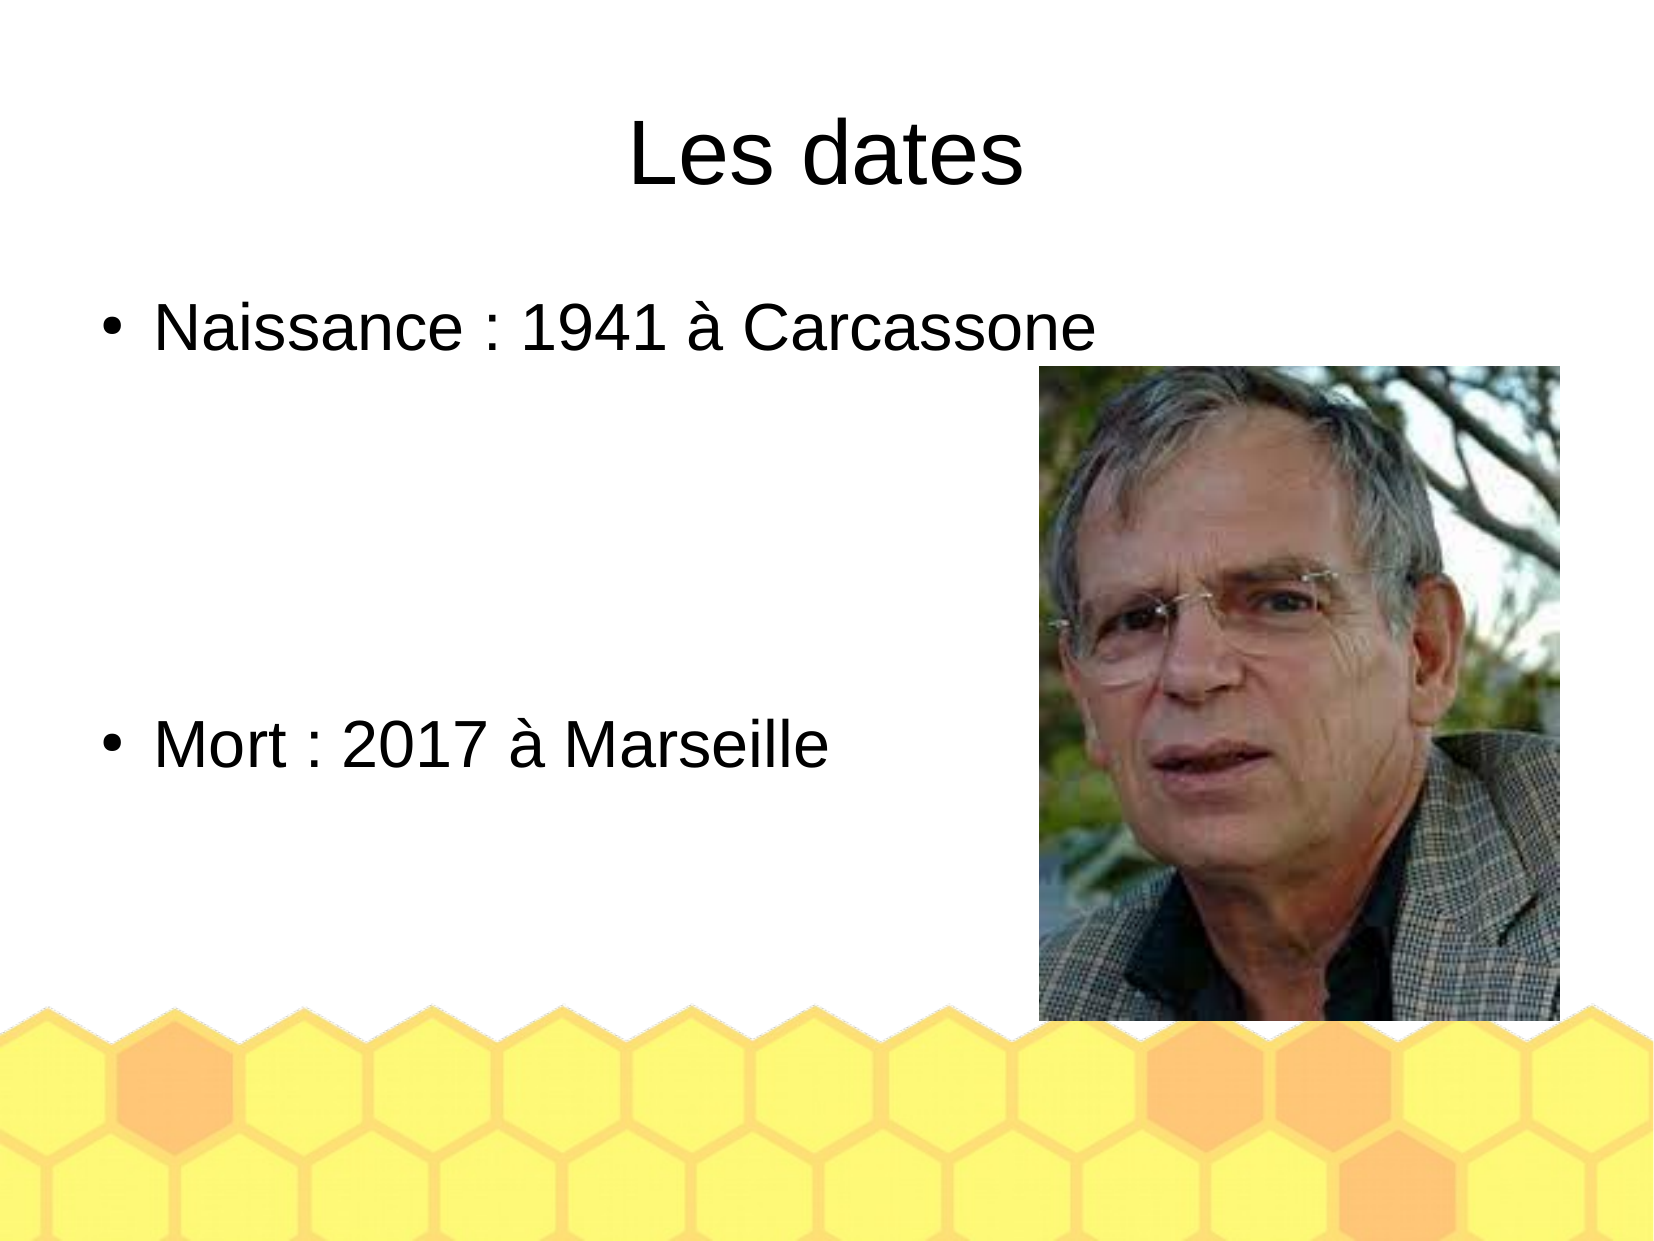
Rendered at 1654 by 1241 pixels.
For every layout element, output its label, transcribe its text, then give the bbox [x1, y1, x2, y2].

list Naissance : 1941 à Carcassone Mort : 2017 à Marseille [82, 290, 1571, 1010]
title Les dates [82, 49, 1571, 257]
picture [0, 366, 1654, 1241]
